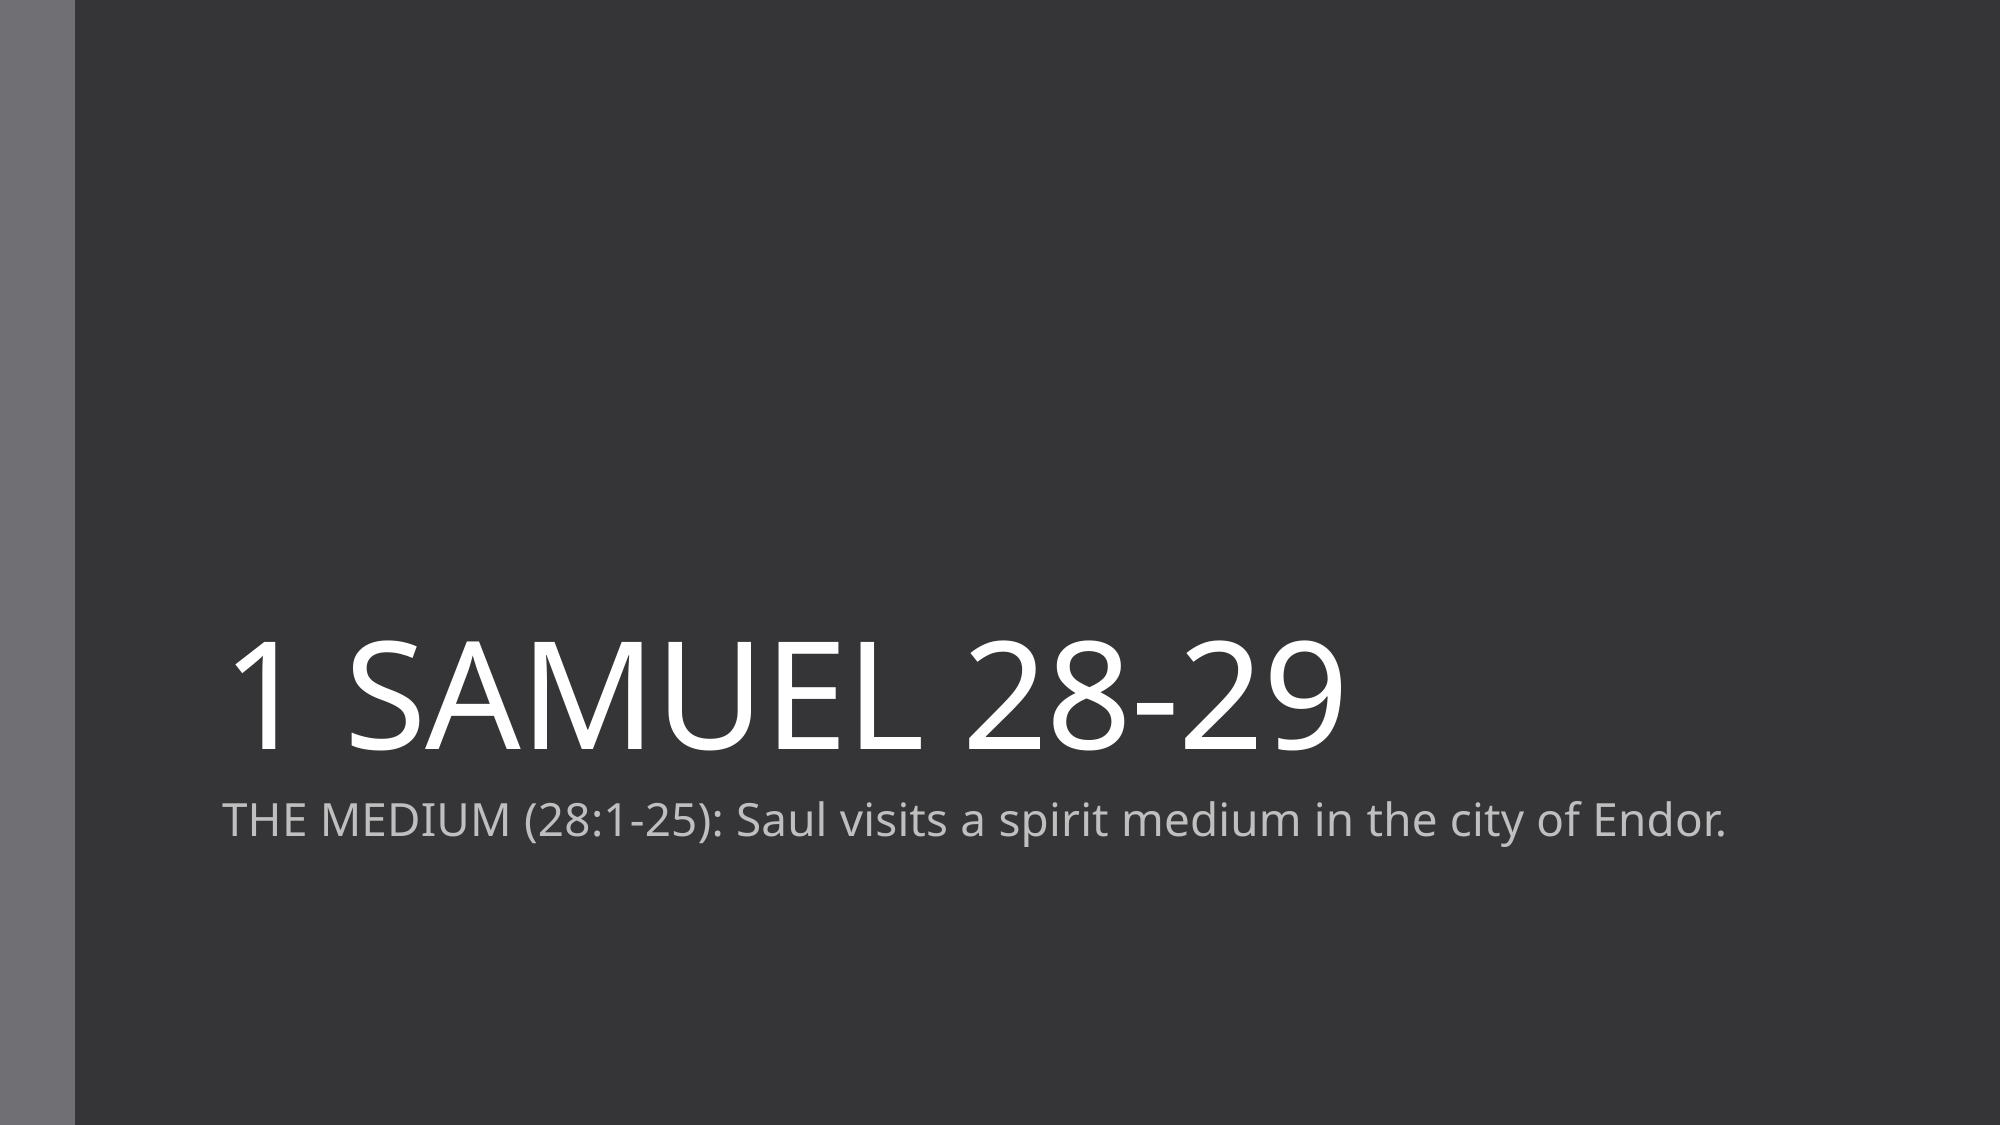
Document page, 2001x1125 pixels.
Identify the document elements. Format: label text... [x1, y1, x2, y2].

title 1 SAMUEL 28-29 [206, 124, 1752, 787]
subtitle THE MEDIUM (28:1-25): Saul visits a spirit medium in the city of Endor. [206, 787, 1752, 1066]
